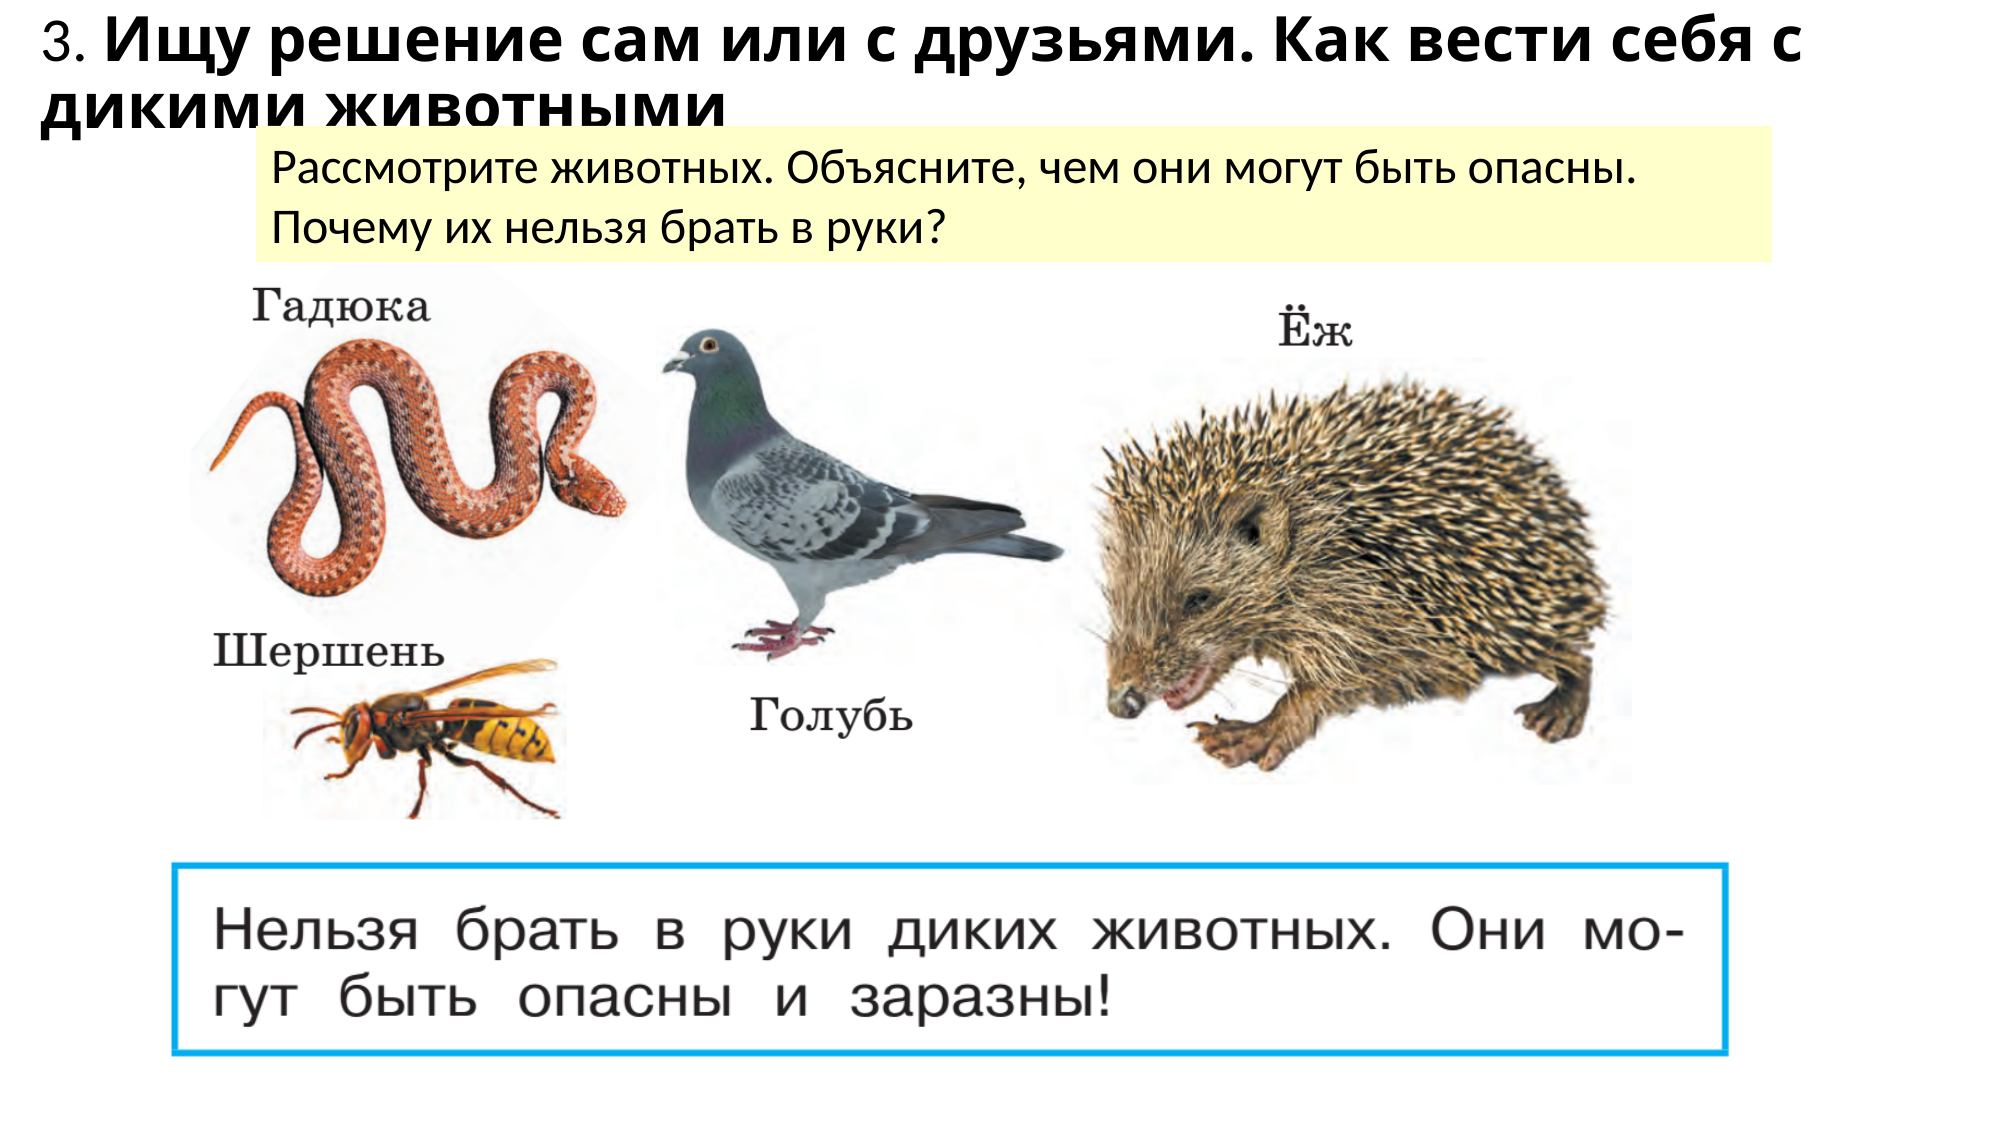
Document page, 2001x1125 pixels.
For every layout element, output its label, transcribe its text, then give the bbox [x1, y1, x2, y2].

text_box Рассмотрите животных. Объясните, чем они могут быть опасны. Почему их нельзя брать в руки? [255, 125, 1773, 263]
picture [190, 265, 1668, 826]
title 3. Ищу решение сам или с друзьями. Как вести себя с дикими животными [25, 0, 1975, 140]
picture [163, 859, 1739, 1064]
